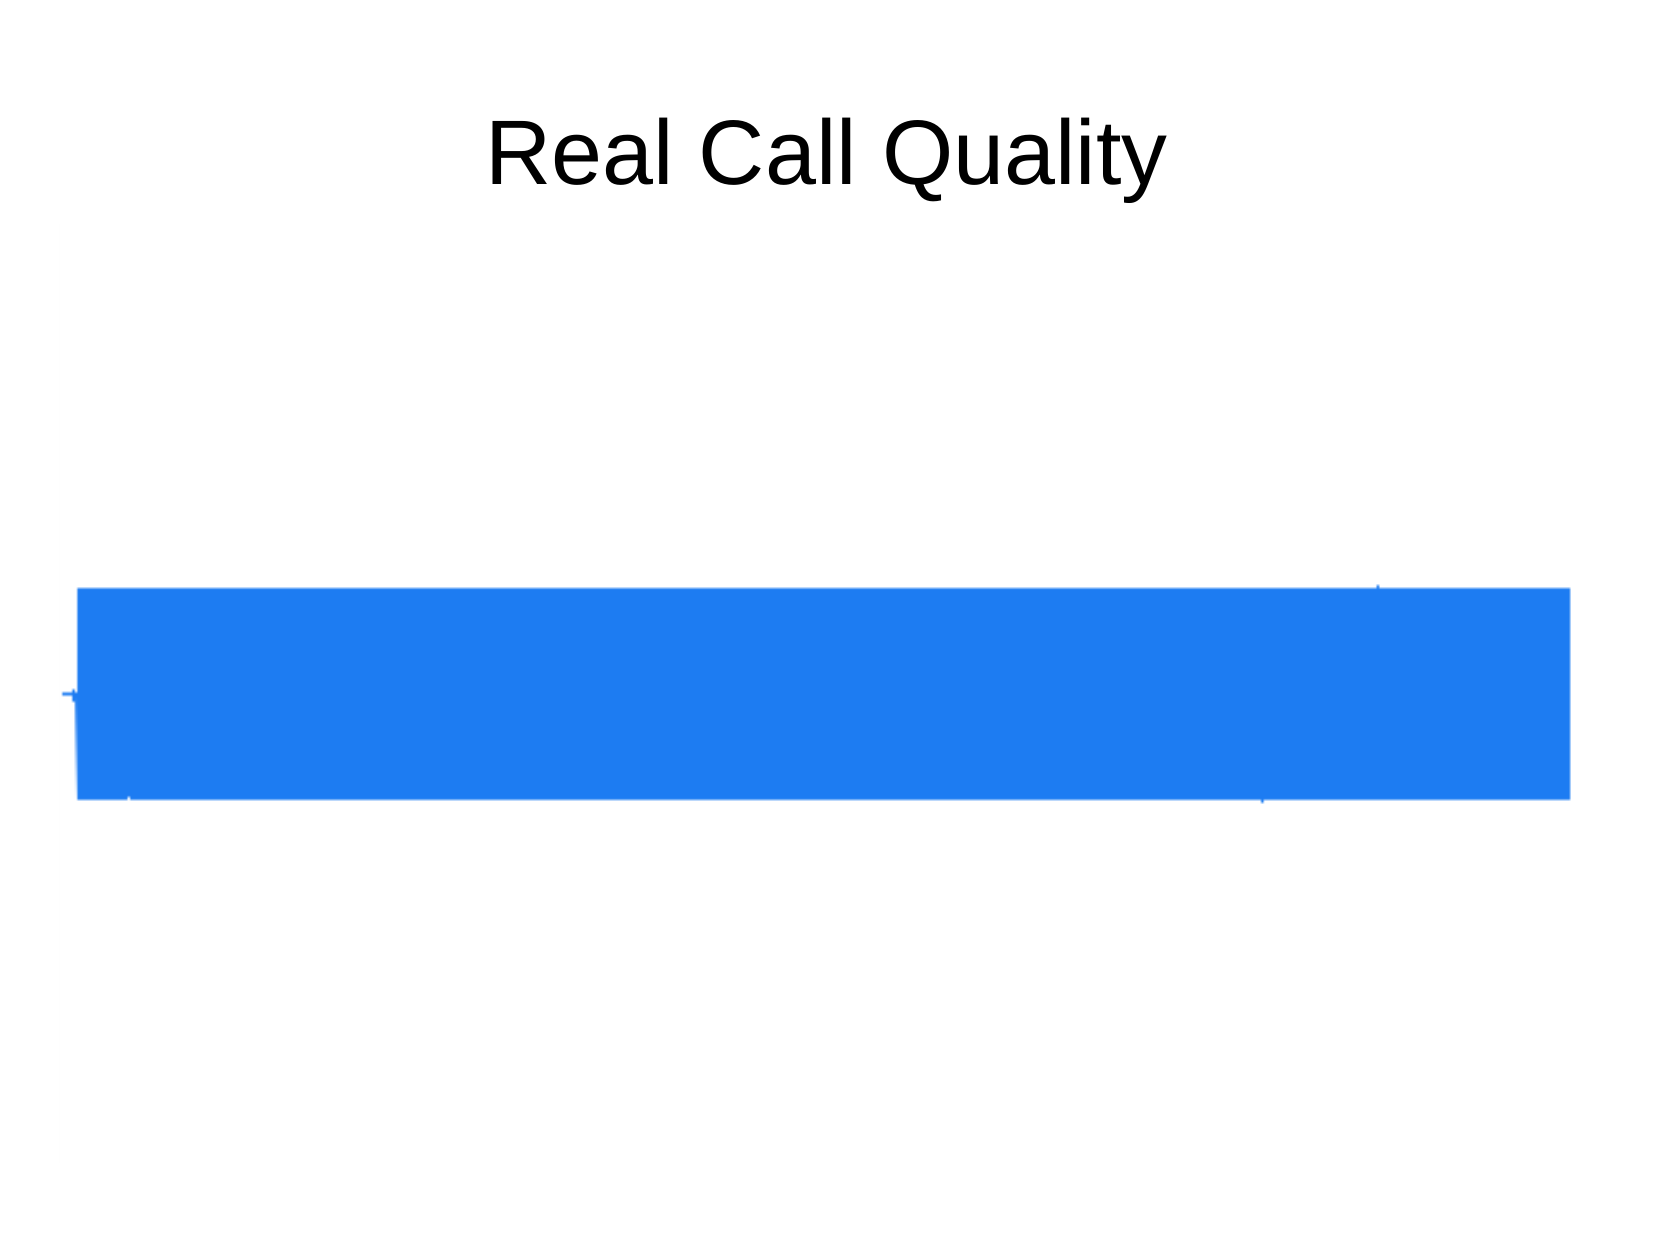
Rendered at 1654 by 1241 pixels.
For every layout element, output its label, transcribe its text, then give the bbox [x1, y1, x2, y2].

title Real Call Quality [82, 49, 1571, 224]
picture [58, 224, 1576, 1163]
